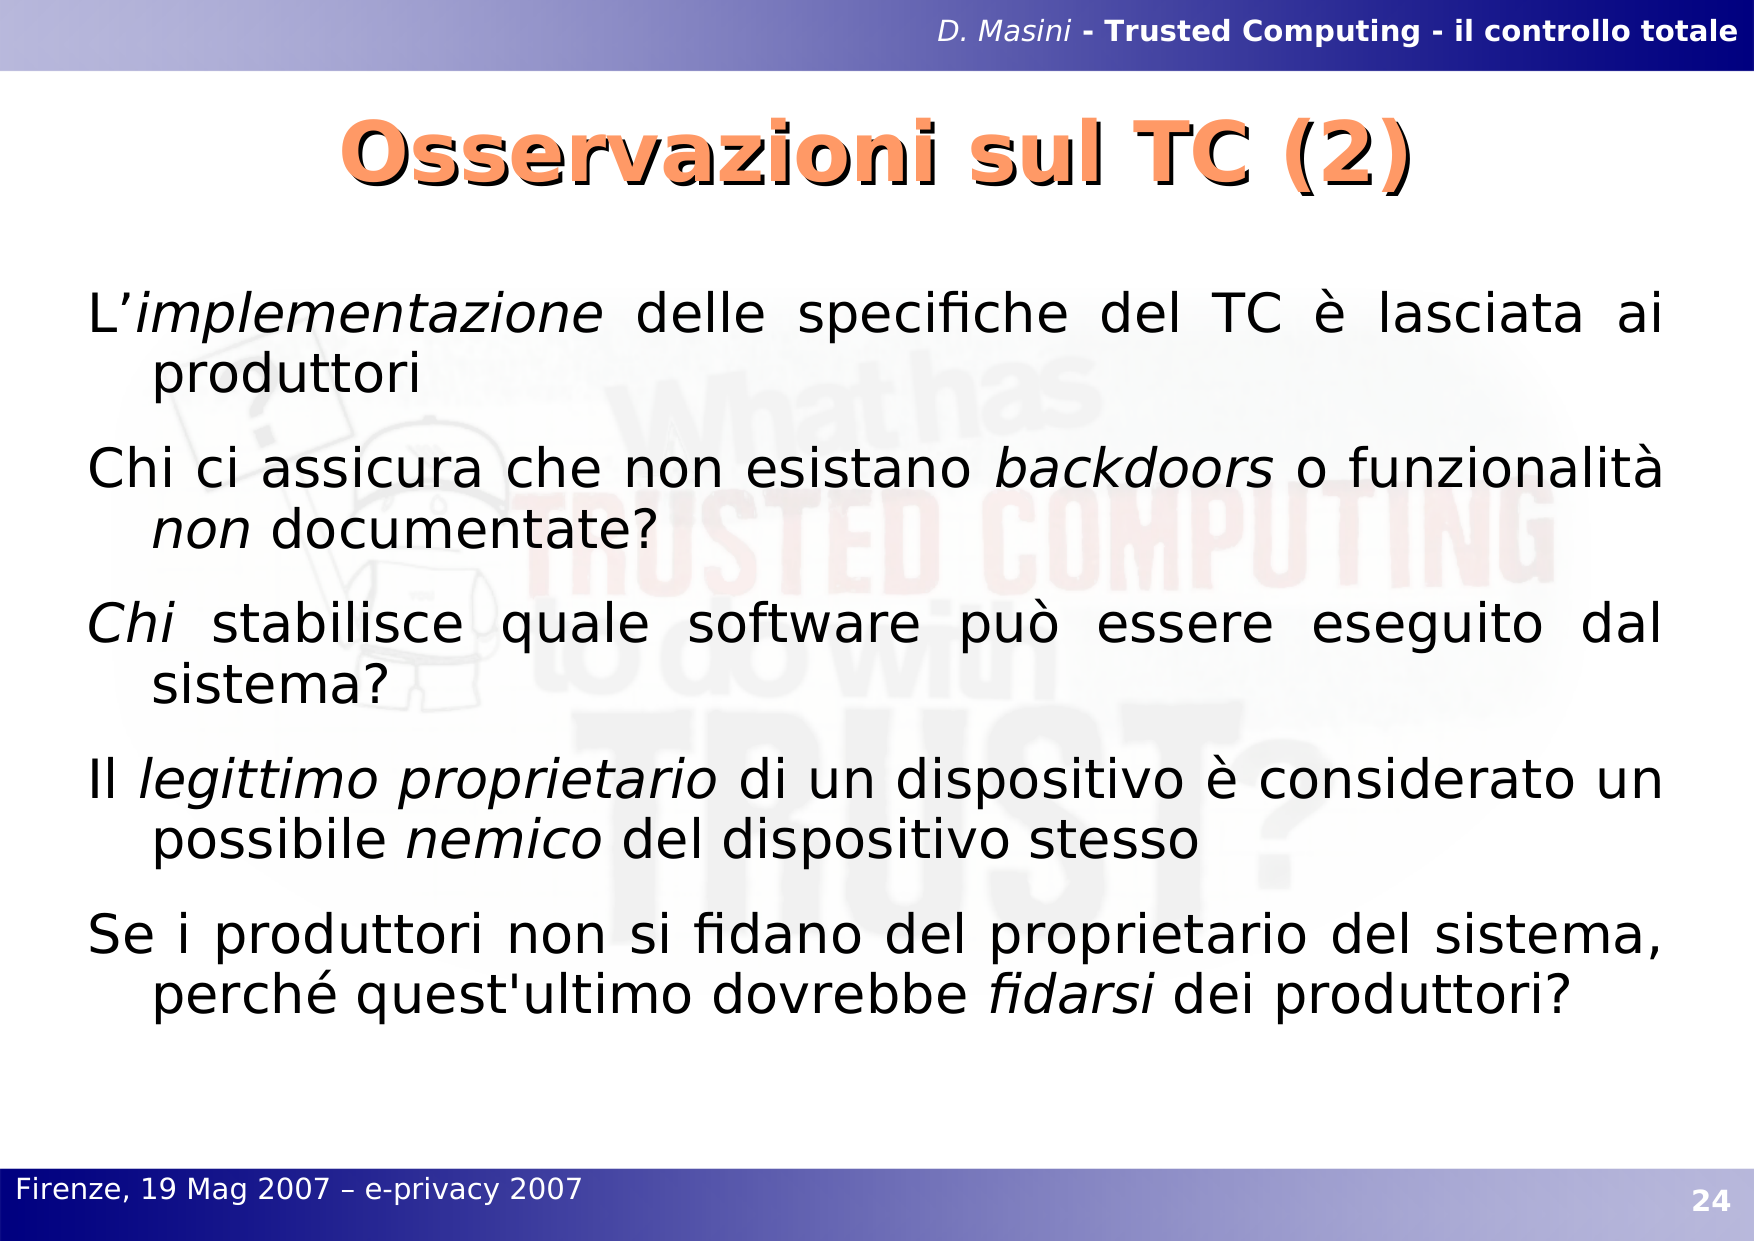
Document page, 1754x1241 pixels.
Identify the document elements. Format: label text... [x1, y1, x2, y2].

picture [0, 0, 1754, 1241]
title Osservazioni sul TC (2) [87, 49, 1667, 257]
list L’implementazione delle specifiche del TC è lasciata ai produttori Chi ci assicura che non esistano backdoors o funzionalità non documentate? Chi stabilisce quale software può essere eseguito dal sistema? Il legittimo proprietario di un dispositivo è considerato un possibile nemico del dispositivo stesso Se i produttori non si fidano del proprietario del sistema, perché quest'ultimo dovrebbe fidarsi dei produttori? [87, 284, 1667, 1151]
